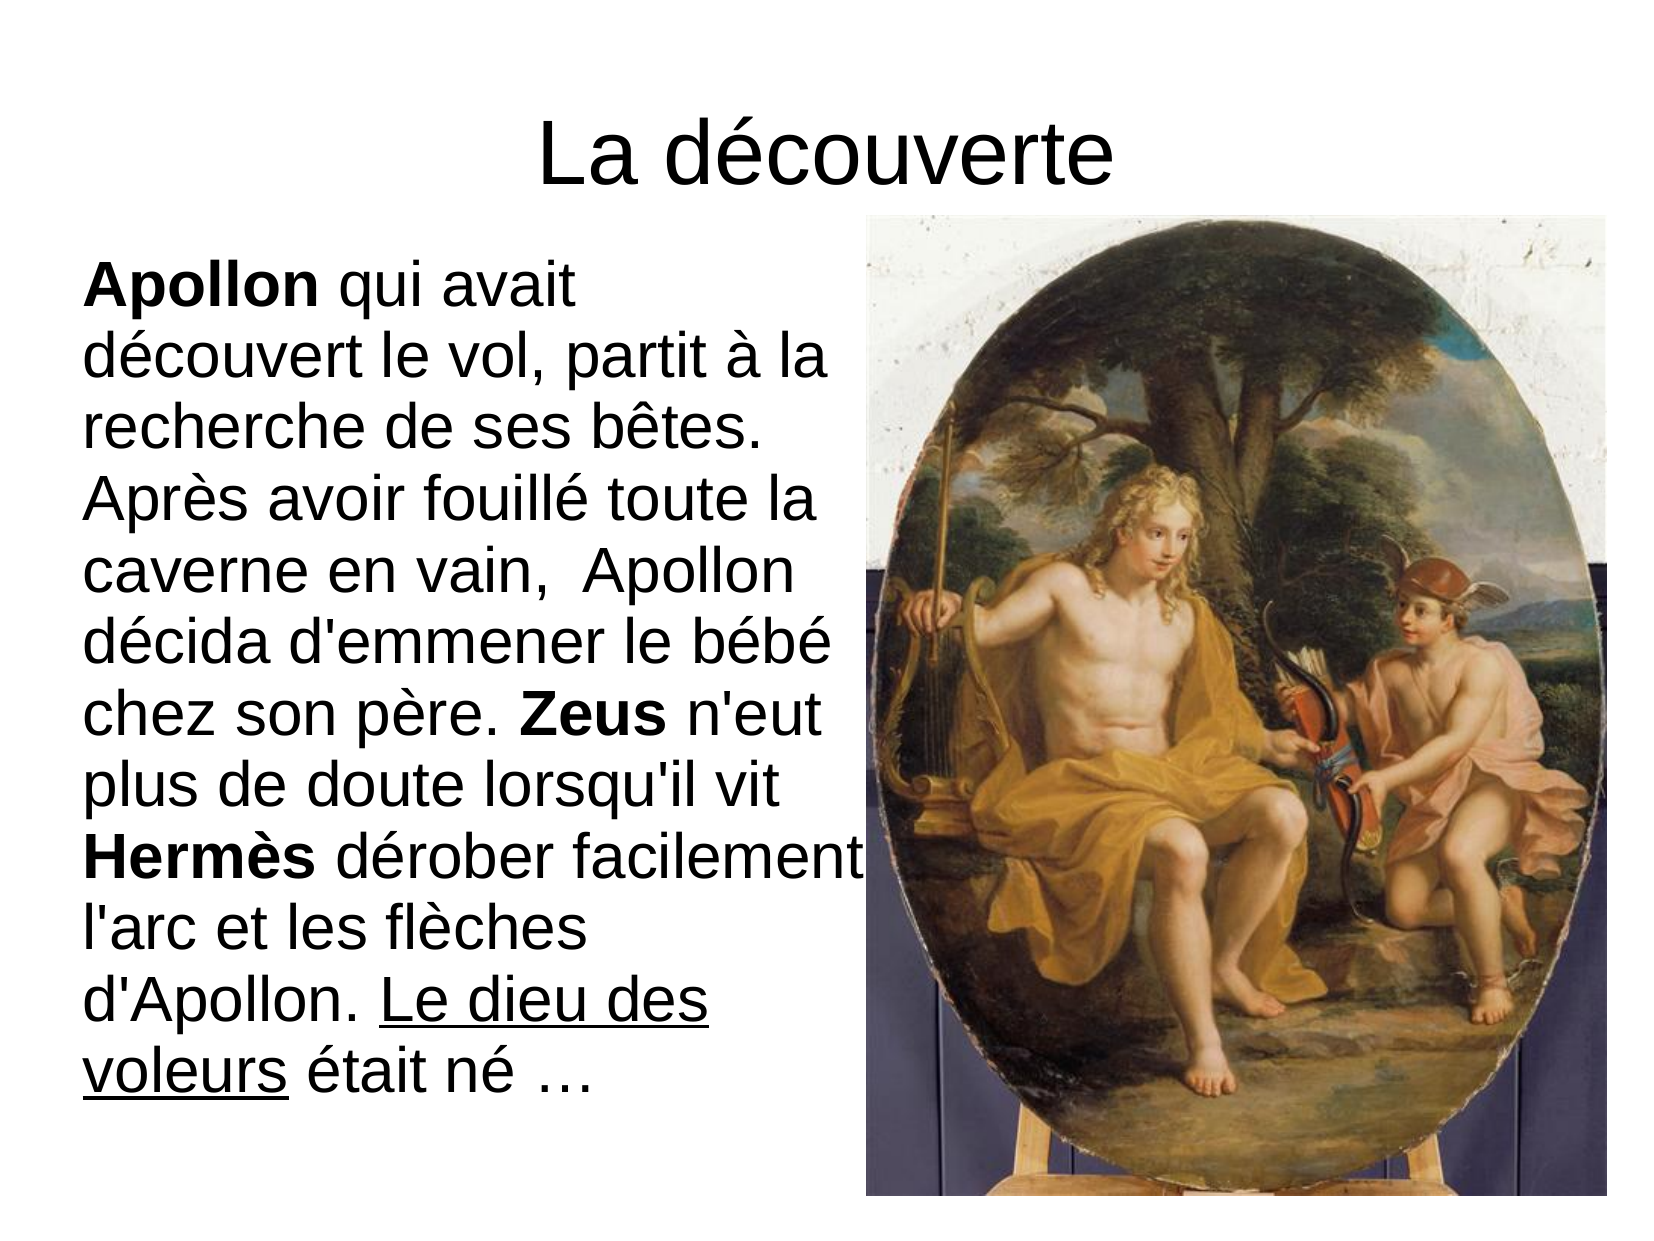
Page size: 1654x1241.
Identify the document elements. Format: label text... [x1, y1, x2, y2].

picture [866, 215, 1607, 1196]
title La découverte [82, 49, 1571, 248]
list Apollon qui avait découvert le vol, partit à la recherche de ses bêtes. Après avoir fouillé toute la caverne en vain, Apollon décida d'emmener le bébé chez son père. Zeus n'eut plus de doute lorsqu'il vit Hermès dérober facilement l'arc et les flèches d'Apollon. Le dieu des voleurs était né … [82, 248, 866, 1111]
